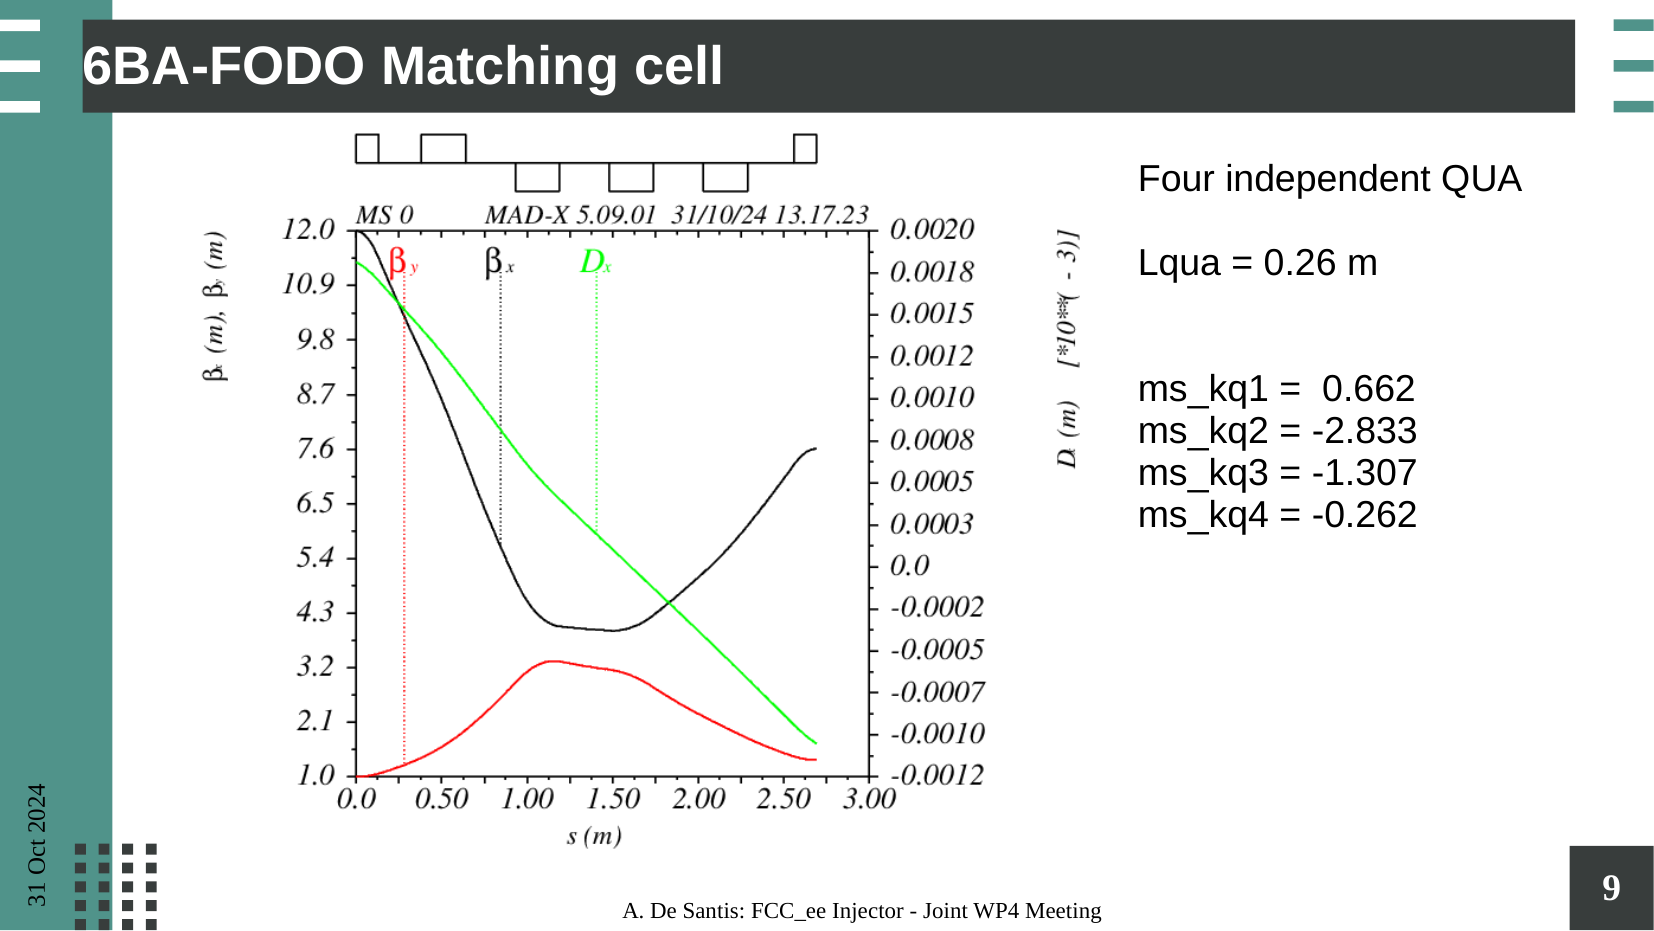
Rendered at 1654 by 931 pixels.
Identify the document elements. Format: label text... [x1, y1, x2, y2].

text_box Four independent QUA Lqua = 0.26 m ms_kq1 = 0.662 ms_kq2 = -2.833 ms_kq3 = -1.307 ms_kq4 = -0.262 [1123, 150, 1538, 543]
picture [164, 123, 1100, 857]
title 6BA-FODO Matching cell [82, 19, 1576, 113]
